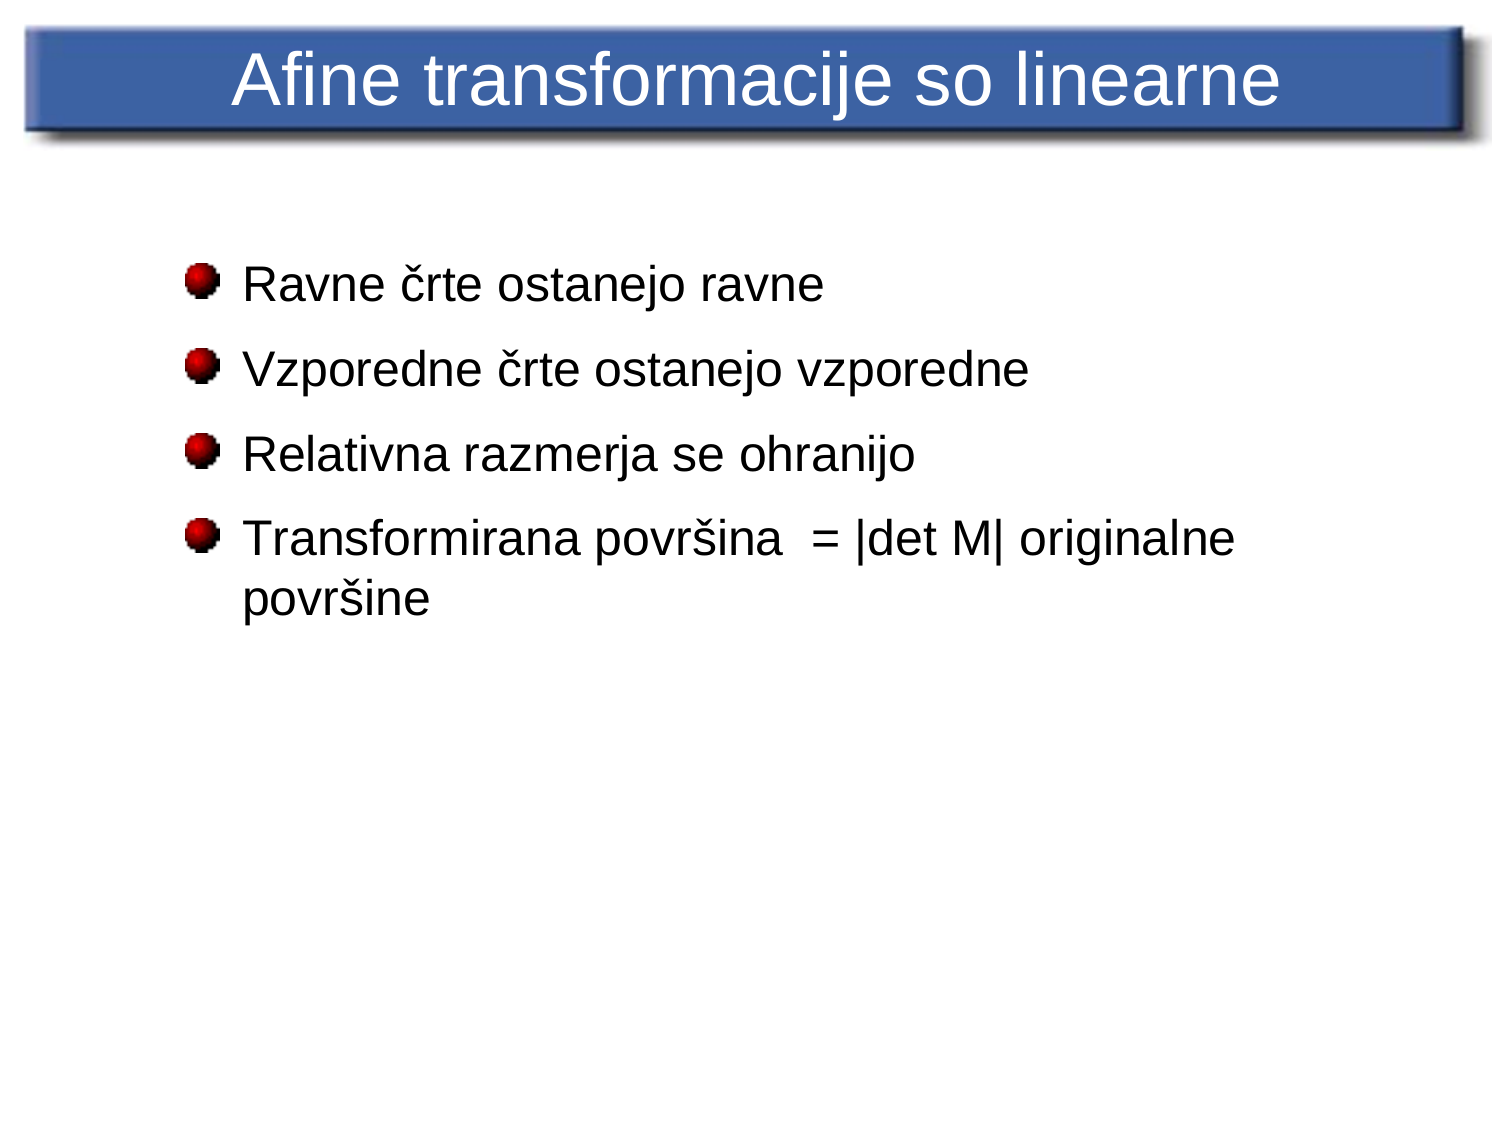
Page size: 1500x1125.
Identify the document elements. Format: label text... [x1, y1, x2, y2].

list Ravne črte ostanejo ravne Vzporedne črte ostanejo vzporedne Relativna razmerja se ohranijo Transformirana površina = |det M| originalne površine [171, 243, 1349, 754]
title Afine transformacije so linearne [119, 22, 1395, 128]
picture [23, 23, 1492, 151]
